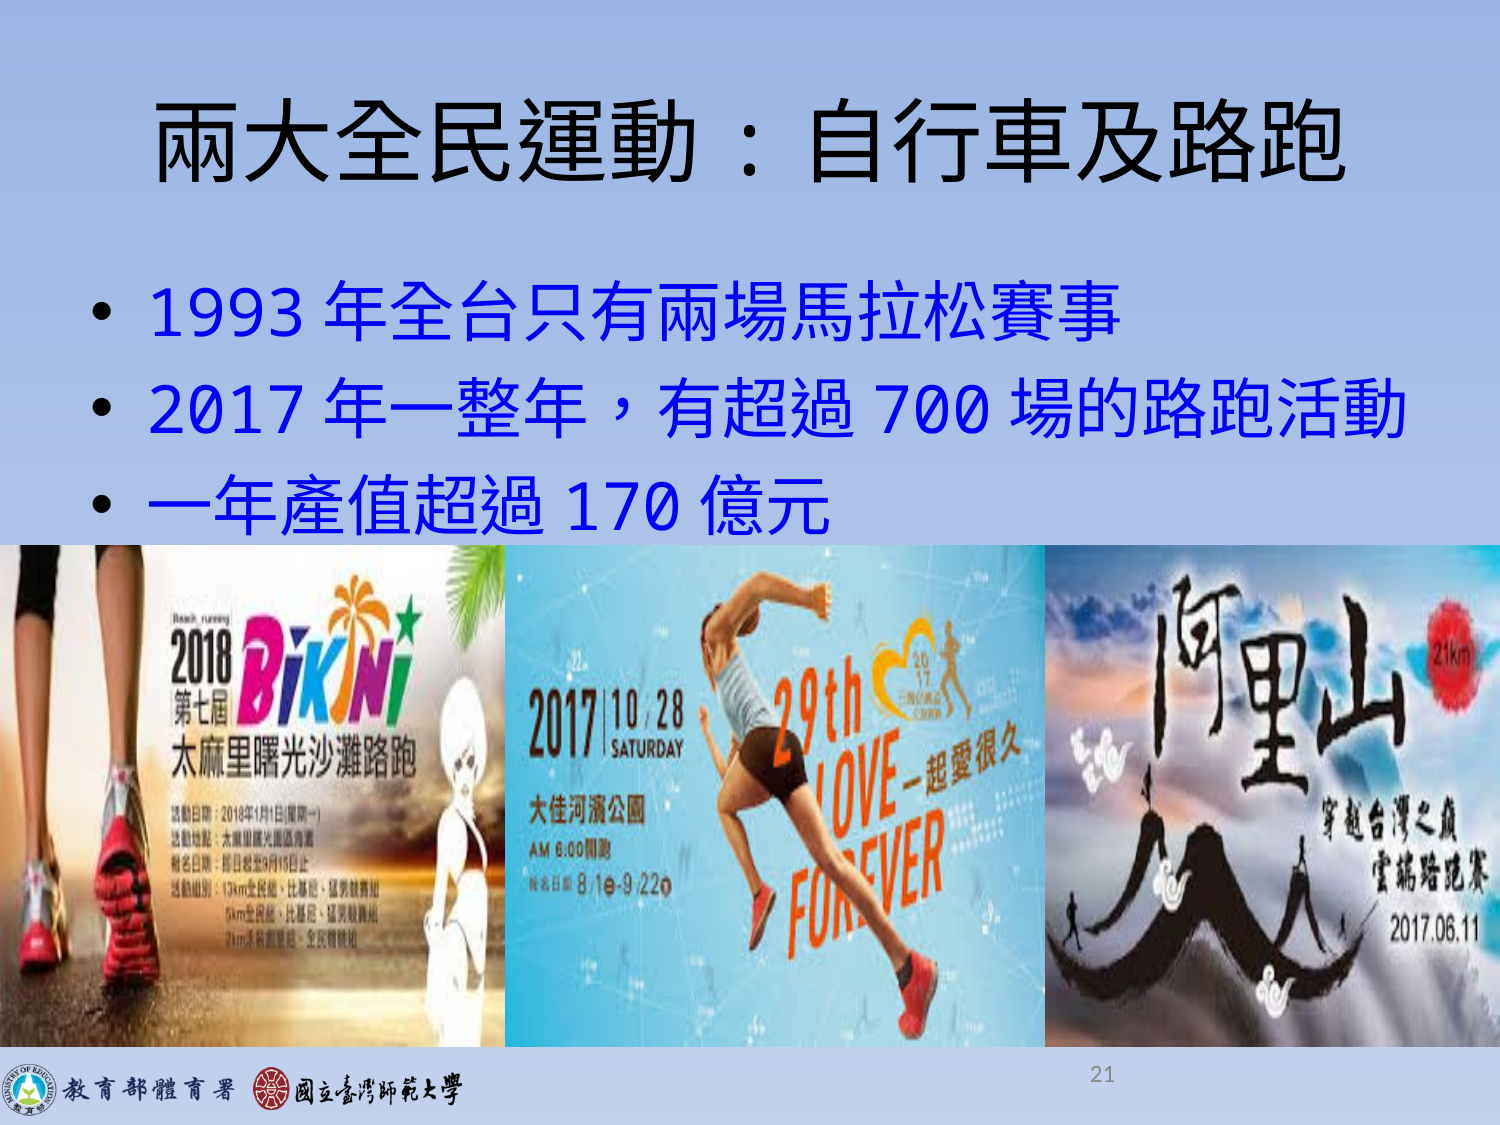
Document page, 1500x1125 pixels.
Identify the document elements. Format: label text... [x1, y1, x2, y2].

text_box [1074, 1042, 1426, 1103]
title 兩大全民運動:自行車及路跑 [75, 45, 1426, 233]
list 1993年全台只有兩場馬拉松賽事 2017年一整年，有超過700場的路跑活動 一年產值超過170億元 [75, 262, 1426, 545]
picture [0, 545, 1500, 1047]
